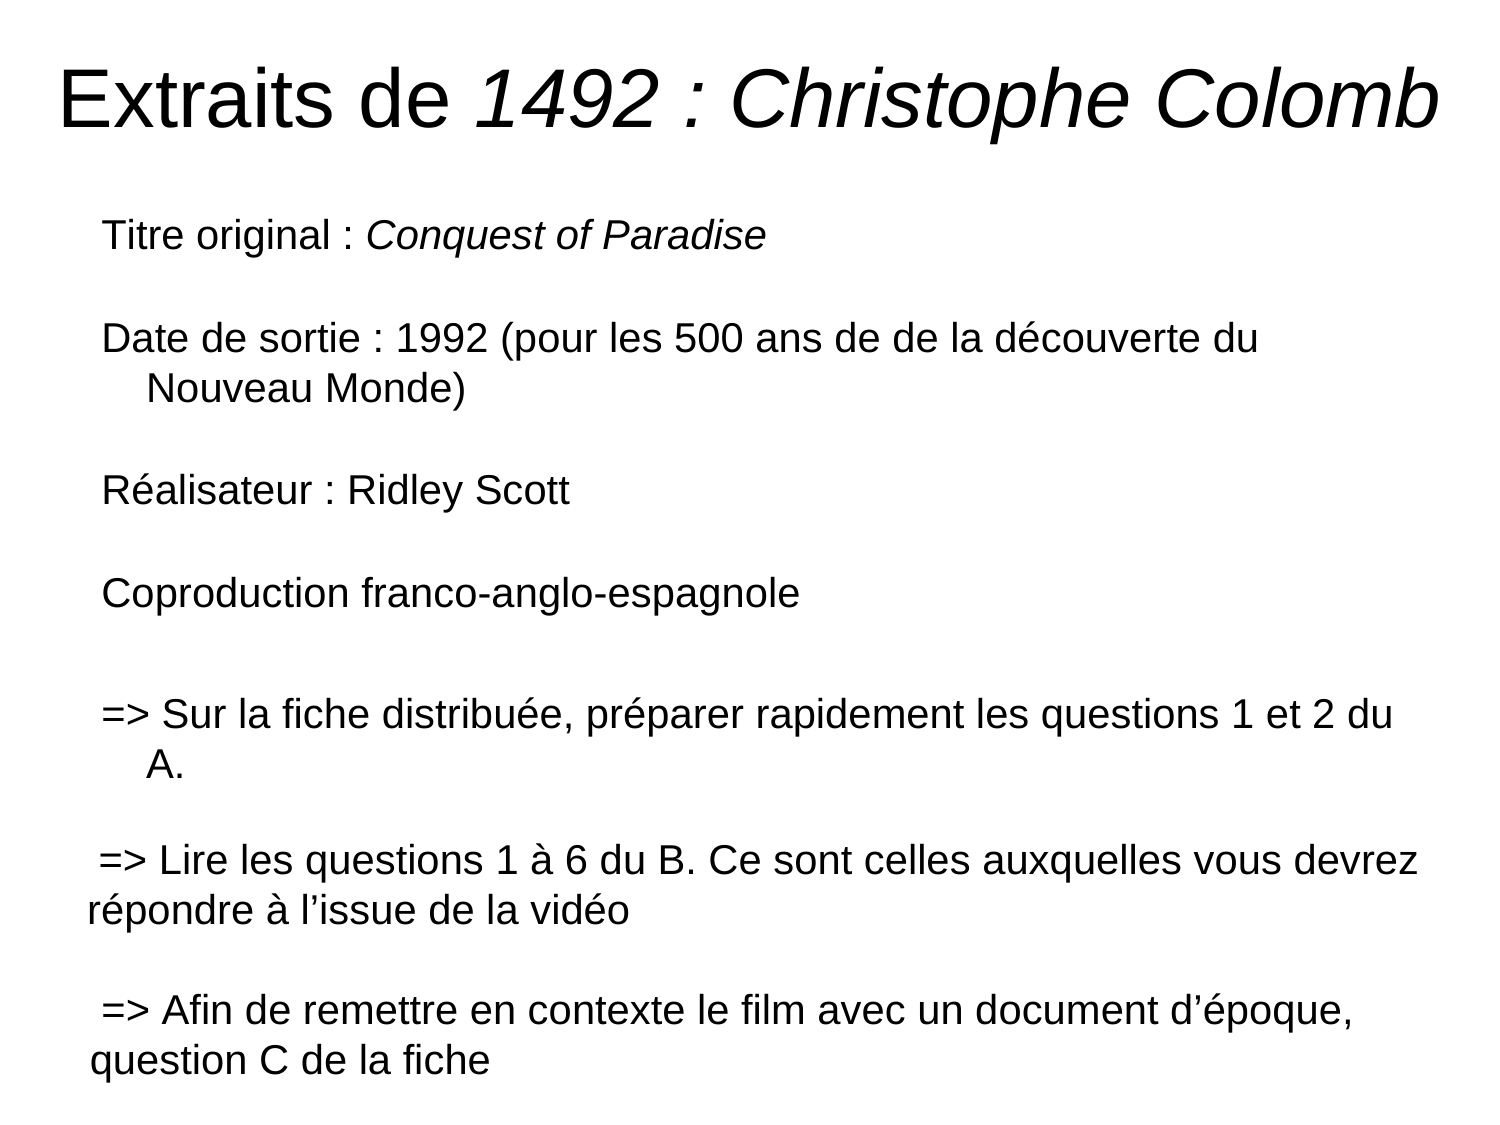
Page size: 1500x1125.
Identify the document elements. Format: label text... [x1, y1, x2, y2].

text_box => Afin de remettre en contexte le film avec un document d’époque, question C de la fiche [75, 974, 1427, 1091]
text_box => Lire les questions 1 à 6 du B. Ce sont celles auxquelles vous devrez répondre à l’issue de la vidéo [72, 824, 1476, 941]
list Titre original : Conquest of Paradise Date de sortie : 1992 (pour les 500 ans de de la découverte du Nouveau Monde) Réalisateur : Ridley Scott Coproduction franco-anglo-espagnole => Sur la fiche distribuée, préparer rapidement les questions 1 et 2 du A. [75, 200, 1426, 824]
title Extraits de 1492 : Christophe Colomb [24, 0, 1476, 188]
